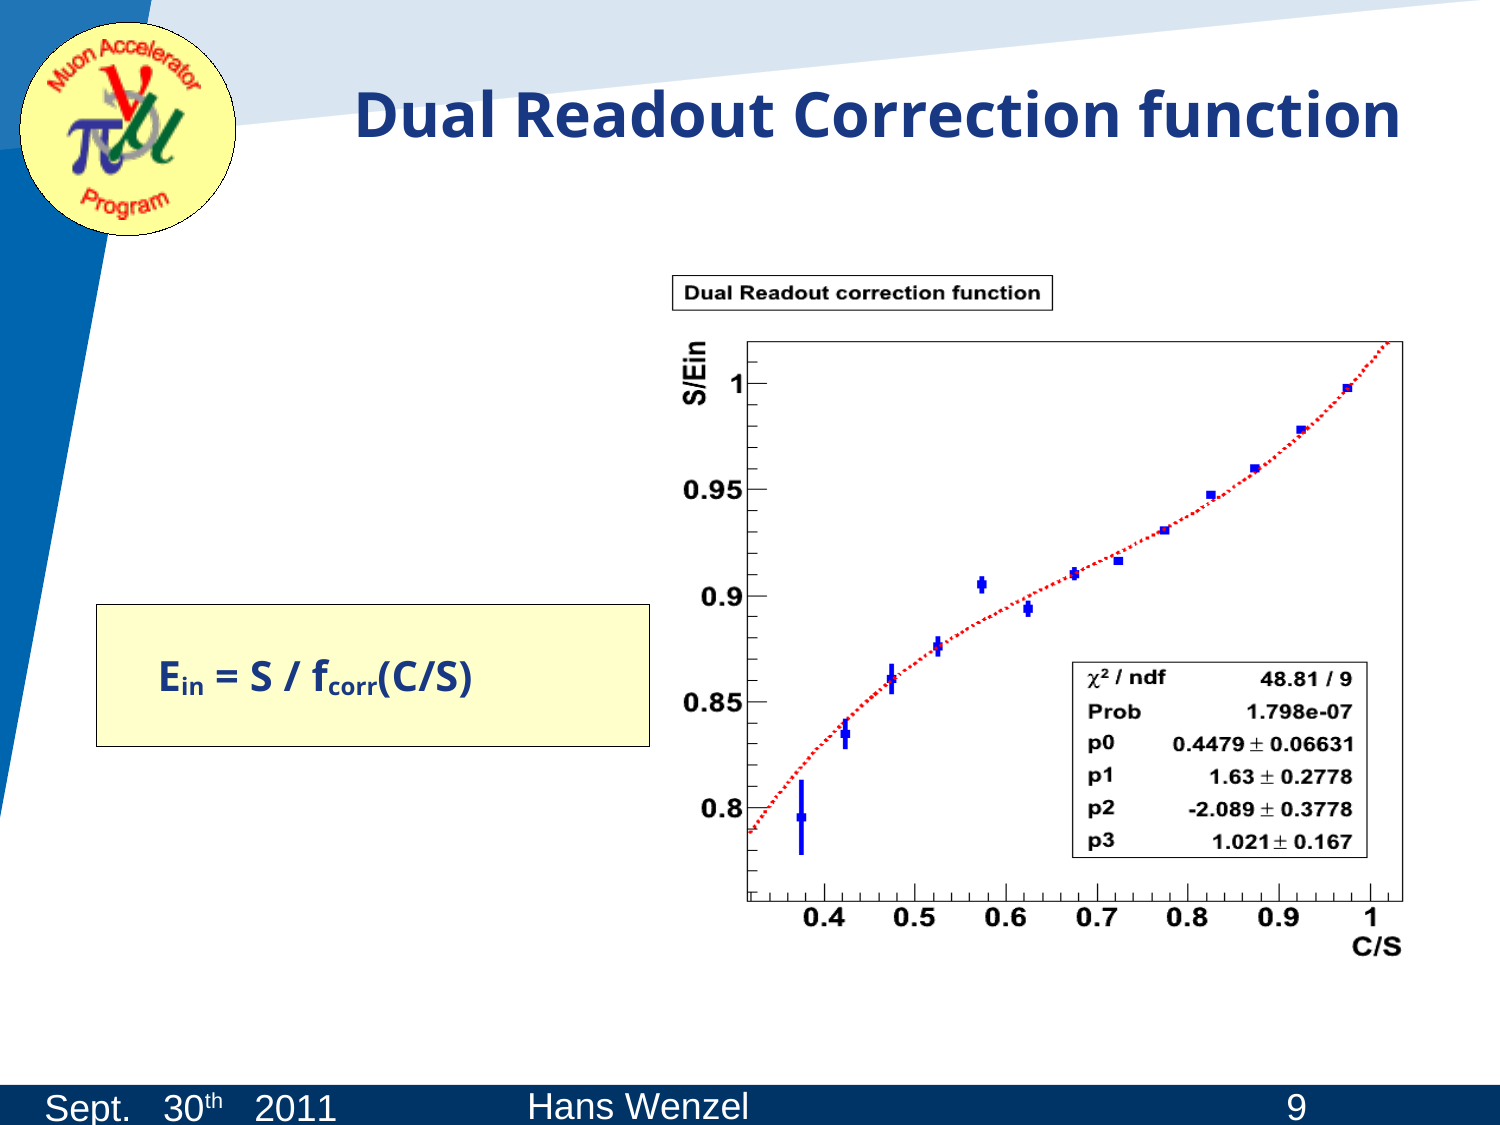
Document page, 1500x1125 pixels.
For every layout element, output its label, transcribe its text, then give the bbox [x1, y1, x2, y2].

text_box Ein = S / fcorr(C/S) [67, 585, 665, 857]
picture [47, 39, 201, 220]
title Dual Readout Correction function [219, 36, 1500, 196]
picture [665, 272, 1484, 971]
